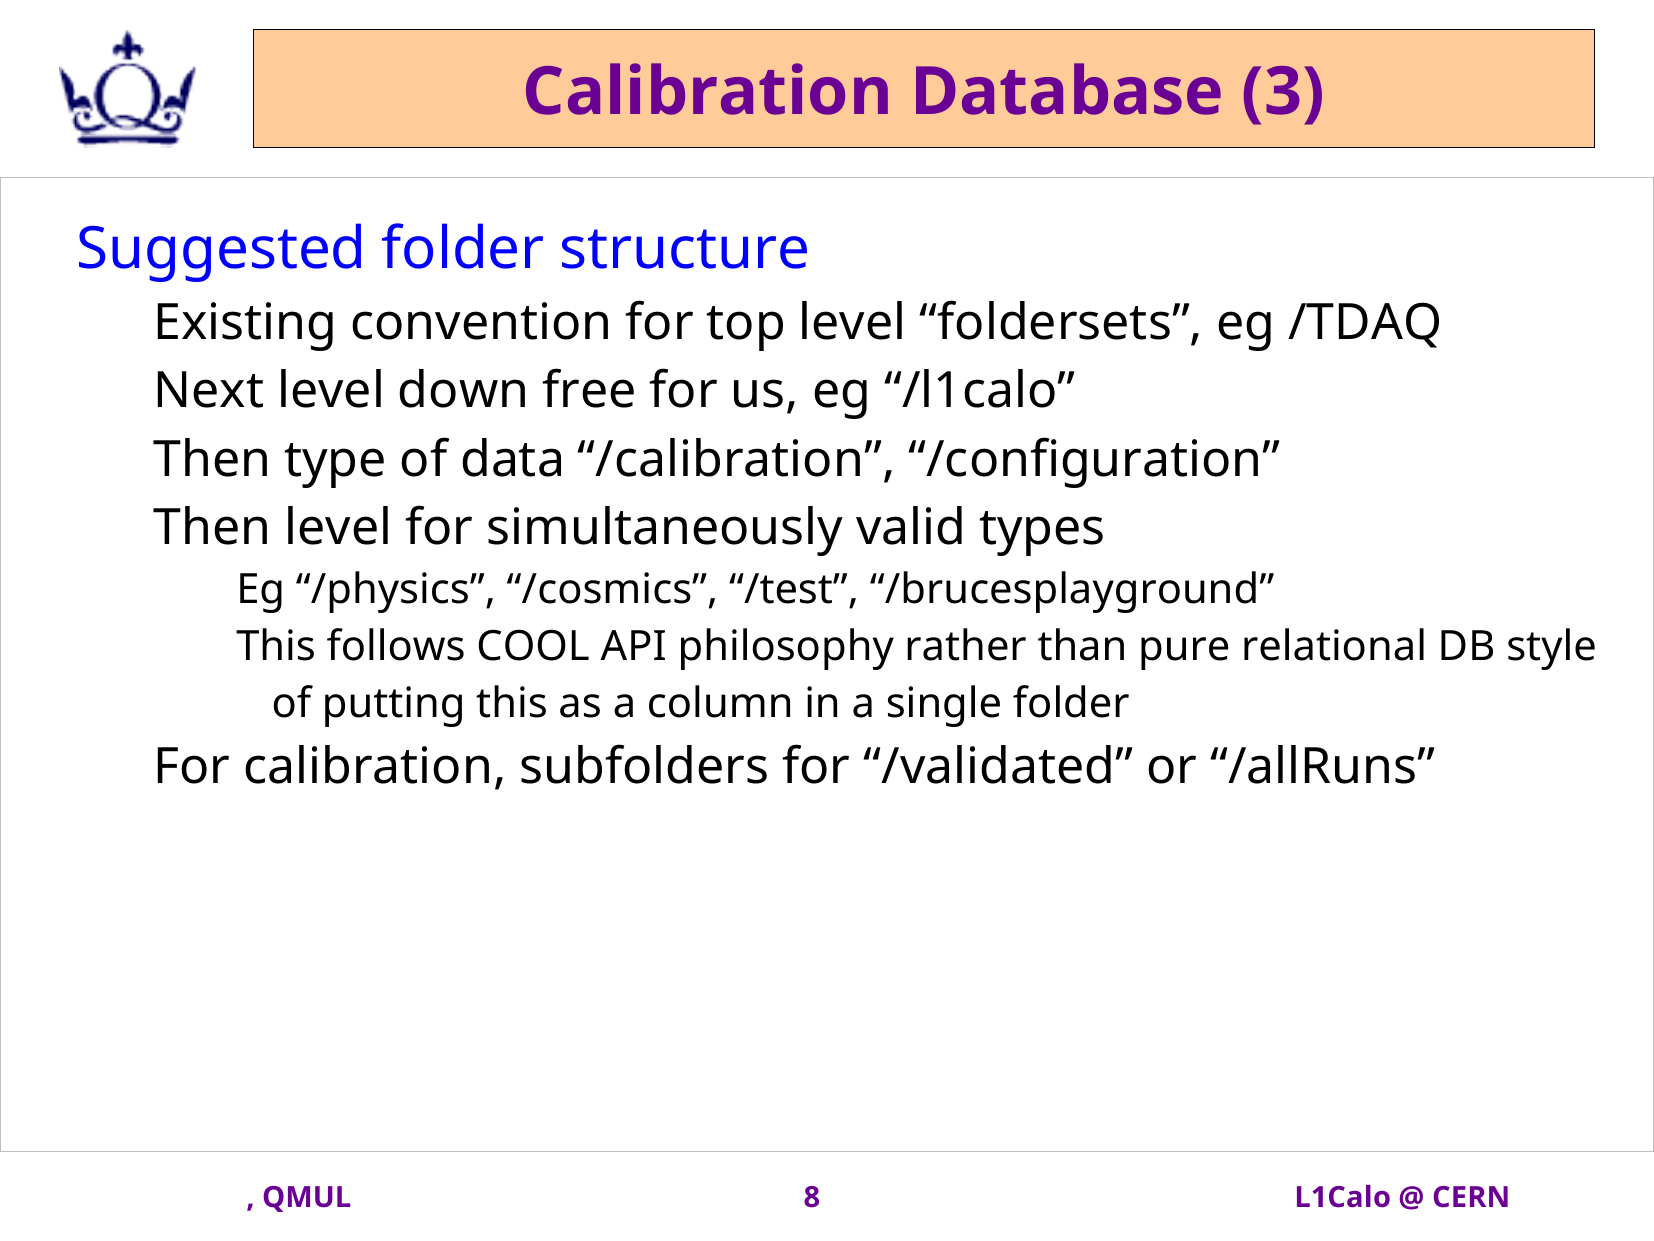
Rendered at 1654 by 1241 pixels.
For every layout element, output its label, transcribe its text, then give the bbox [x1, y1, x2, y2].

list Suggested folder structure Existing convention for top level “foldersets”, eg /TDAQ Next level down free for us, eg “/l1calo” Then type of data “/calibration”, “/configuration” Then level for simultaneously valid types Eg “/physics”, “/cosmics”, “/test”, “/brucesplayground” This follows COOL API philosophy rather than pure relational DB style of putting this as a column in a single folder For calibration, subfolders for “/validated” or “/allRuns” [59, 206, 1603, 1127]
title Calibration Database (3) [253, 29, 1595, 148]
picture [59, 29, 200, 148]
